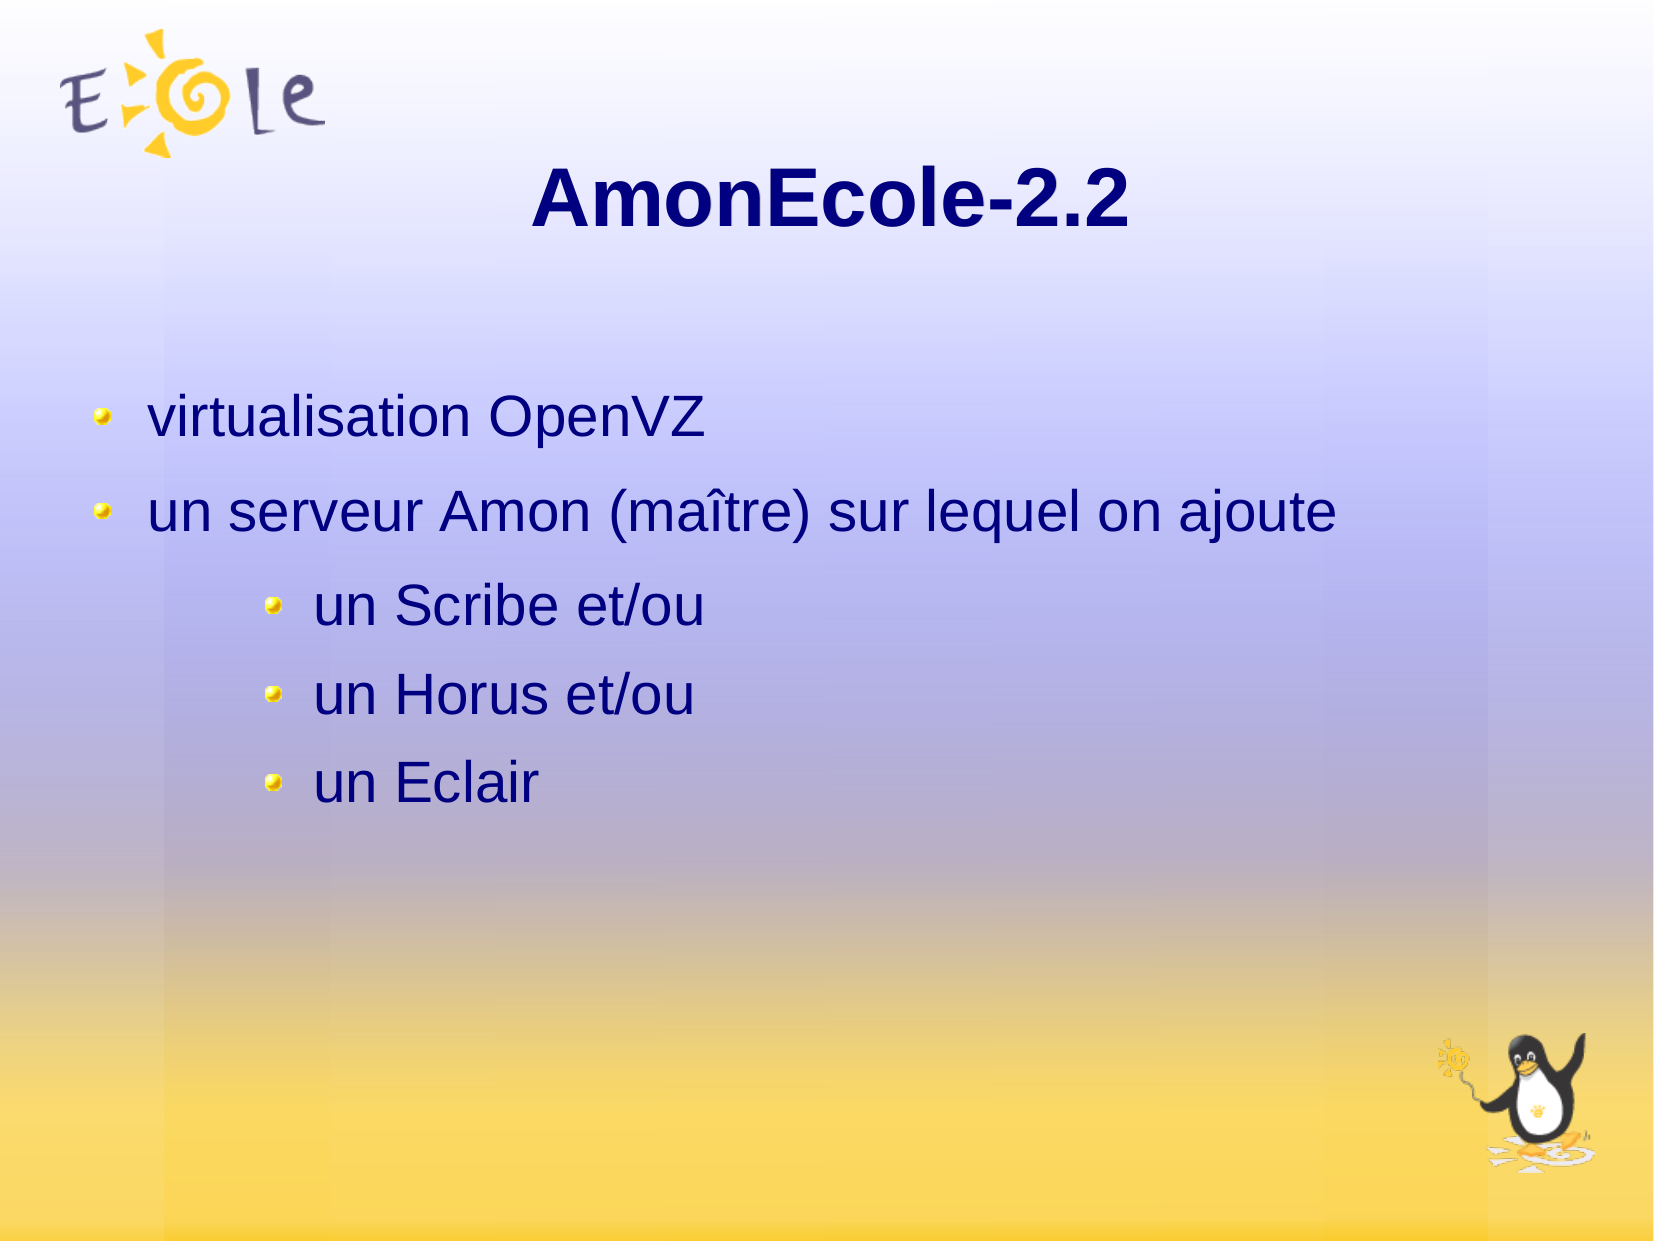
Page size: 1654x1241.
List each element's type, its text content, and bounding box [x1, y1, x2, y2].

text_box AmonEcole-2.2 [515, 143, 1039, 266]
list virtualisation OpenVZ un serveur Amon (maître) sur lequel on ajoute un Scribe et/ou un Horus et/ou un Eclair [76, 383, 1566, 1123]
picture [0, 0, 1654, 1241]
